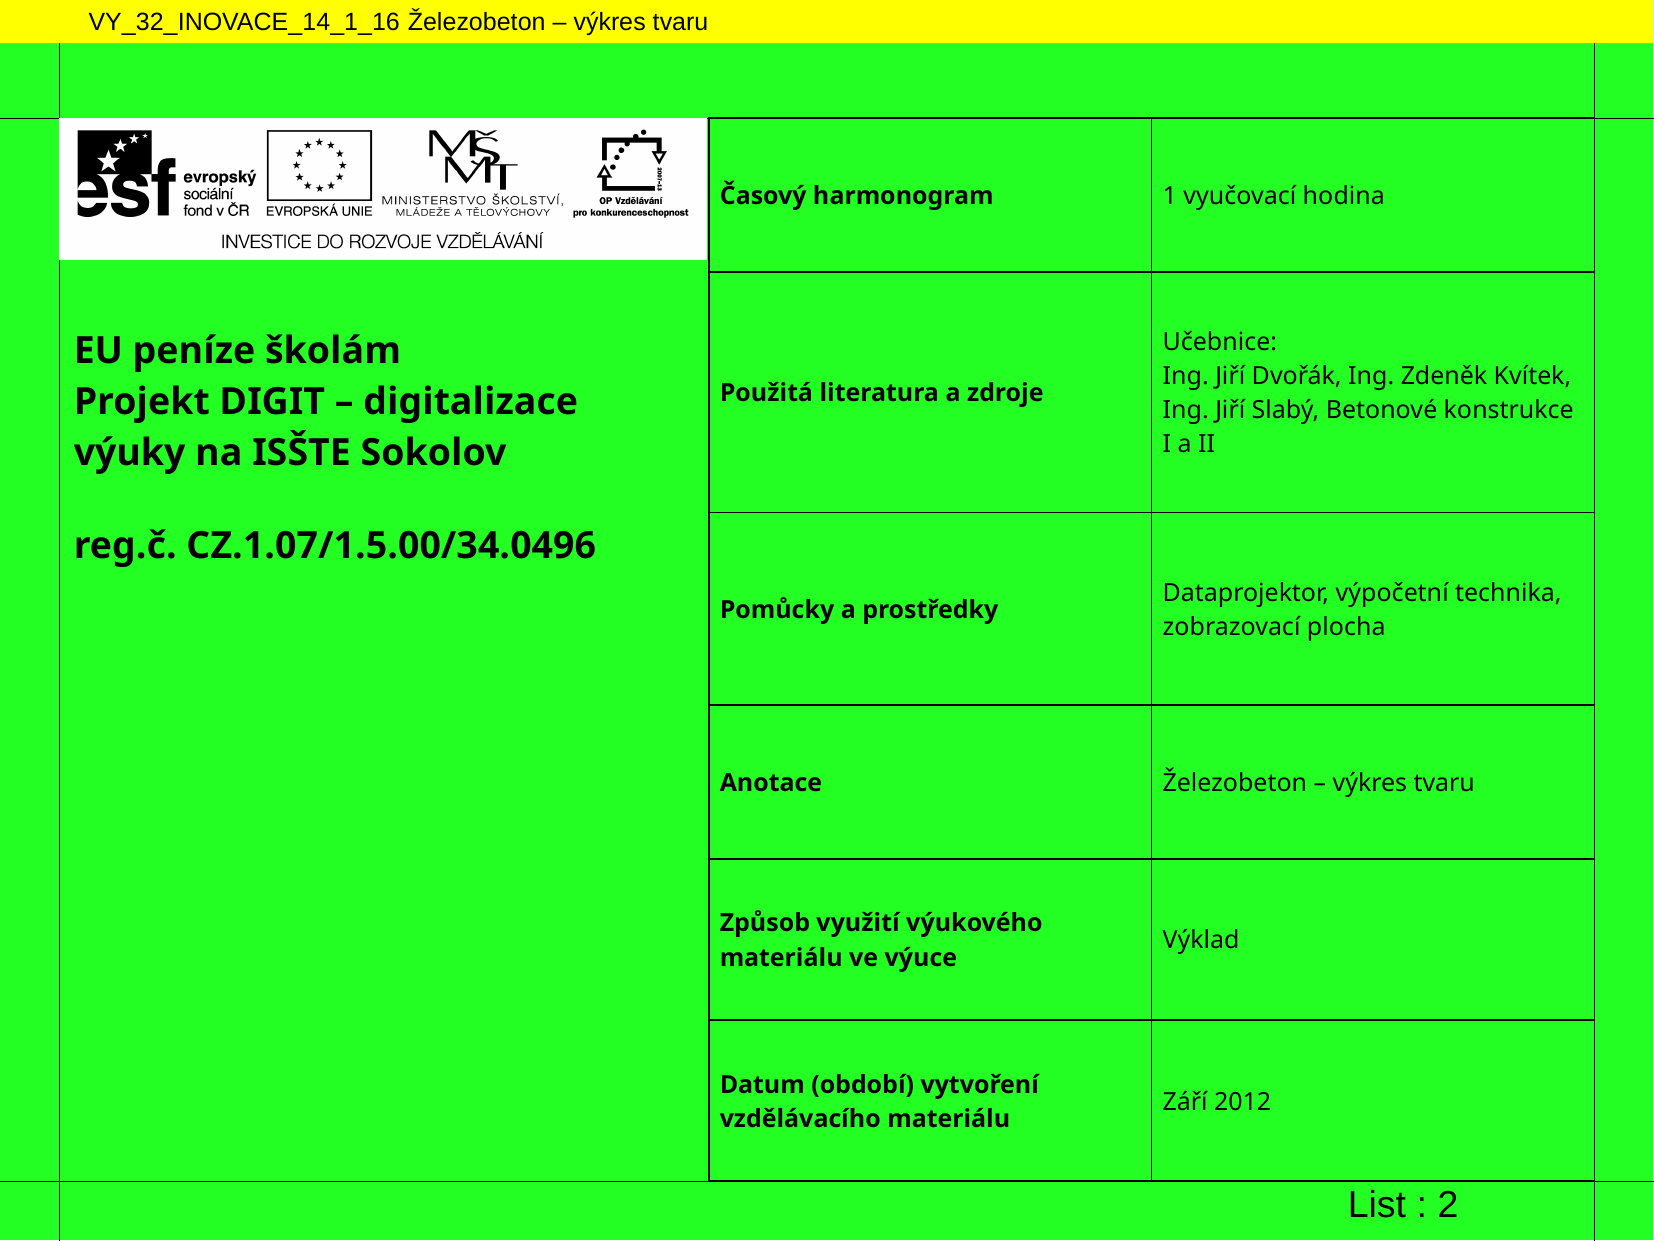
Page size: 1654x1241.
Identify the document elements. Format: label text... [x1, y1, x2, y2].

table_cell Učebnice: Ing. Jiří Dvořák, Ing. Zdeněk Kvítek, Ing. Jiří Slabý, Betonové konstrukce I a II [1152, 273, 1594, 512]
table_cell Způsob využití výukového materiálu ve výuce [710, 860, 1151, 1019]
text_box VY_32_INOVACE_14_1_16 Železobeton – výkres tvaru [0, 0, 1654, 44]
table_header Časový harmonogram [710, 119, 1151, 271]
picture [59, 118, 707, 260]
table_cell Září 2012 [1152, 1021, 1594, 1180]
table_cell Pomůcky a prostředky [710, 513, 1151, 704]
table_cell Anotace [710, 706, 1151, 858]
text_box List : <číslo> [1357, 1176, 1599, 1241]
table_header 1 vyučovací hodina [1152, 119, 1594, 271]
table_cell Výklad [1152, 860, 1594, 1019]
table_cell Použitá literatura a zdroje [710, 273, 1151, 512]
table_cell Datum (období) vytvoření vzdělávacího materiálu [710, 1021, 1151, 1180]
table_cell Železobeton – výkres tvaru [1152, 706, 1594, 858]
text_box EU peníze školám Projekt DIGIT – digitalizace výuky na ISŠTE Sokolov reg.č. CZ.1.07/1.5.00/34.0496 [59, 315, 680, 562]
table_cell Dataprojektor, výpočetní technika, zobrazovací plocha [1152, 513, 1594, 704]
